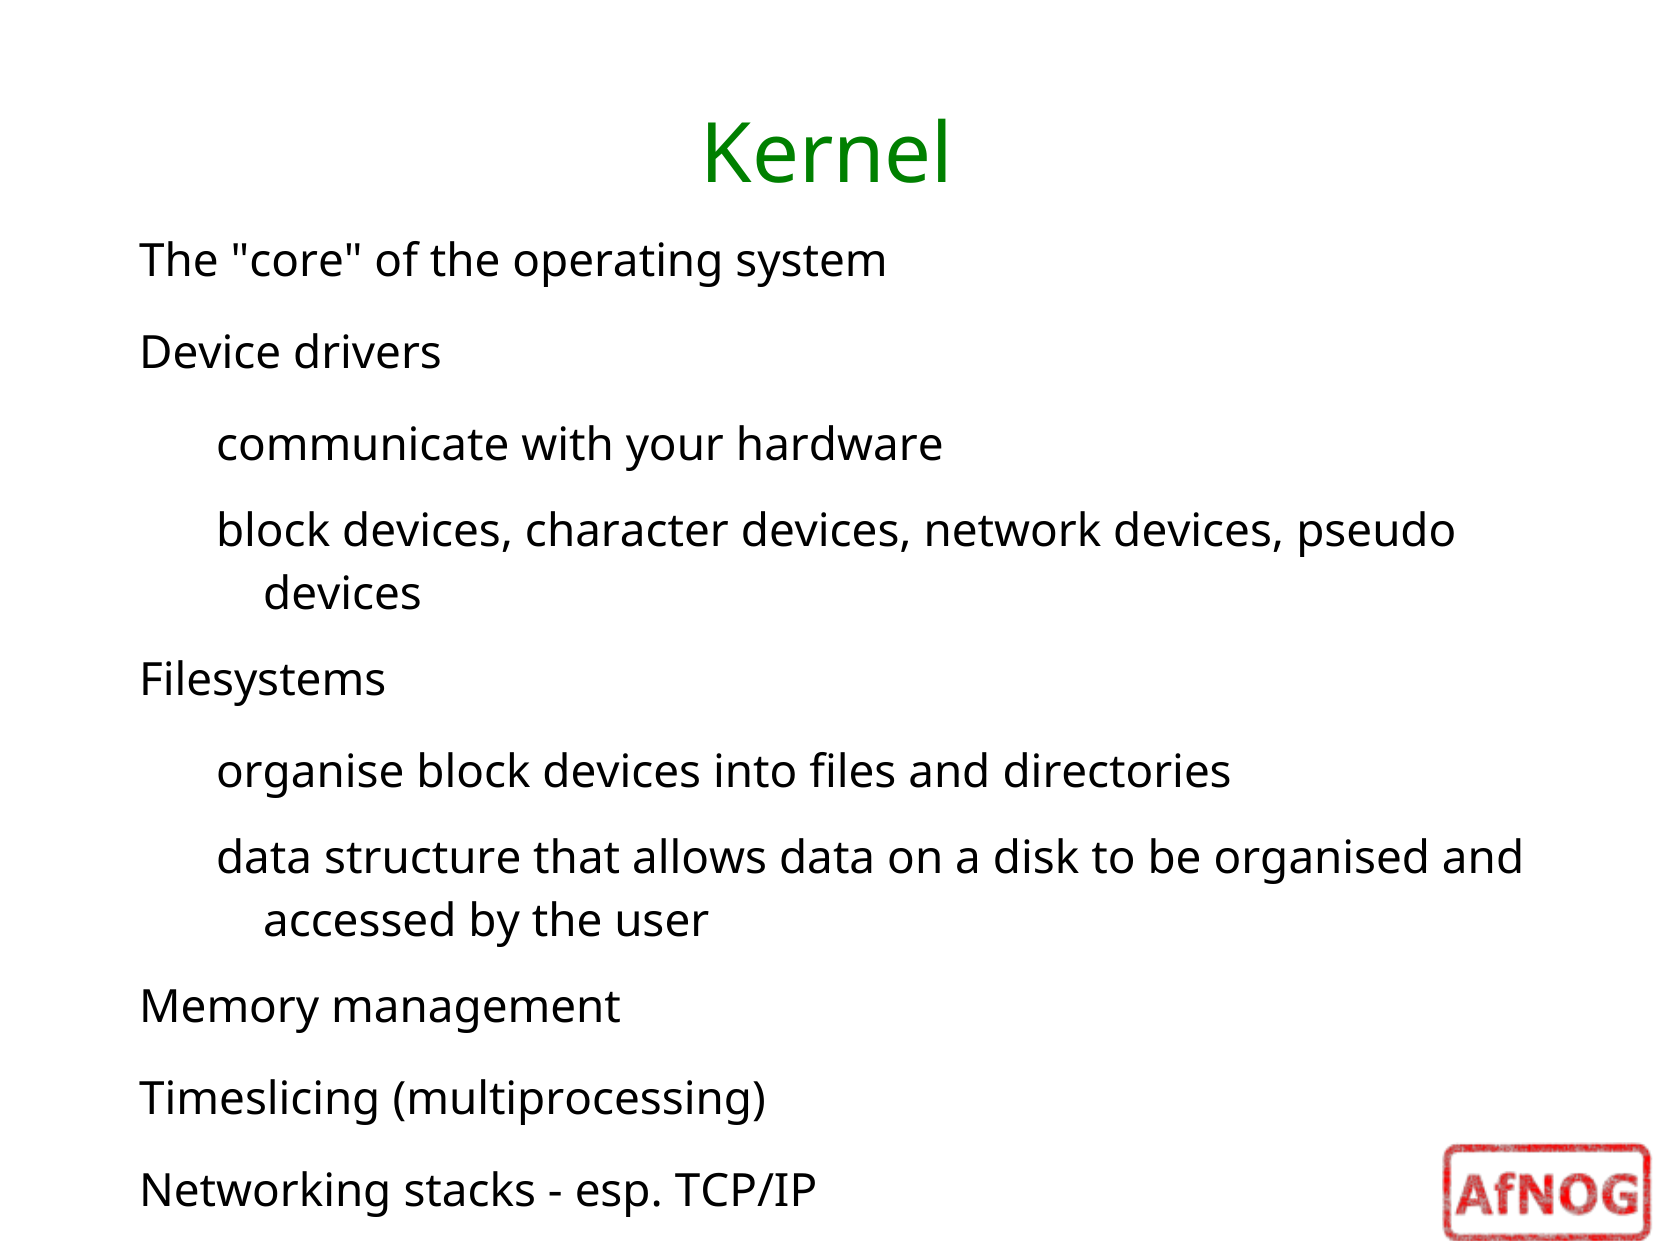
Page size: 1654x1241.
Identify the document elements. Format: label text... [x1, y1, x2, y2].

list The "core" of the operating system Device drivers communicate with your hardware block devices, character devices, network devices, pseudo devices Filesystems organise block devices into files and directories data structure that allows data on a disk to be organised and accessed by the user Memory management Timeslicing (multiprocessing) Networking stacks - esp. TCP/IP Enforces security model [121, 227, 1561, 1192]
picture [1441, 1141, 1654, 1241]
title Kernel [121, 46, 1534, 227]
